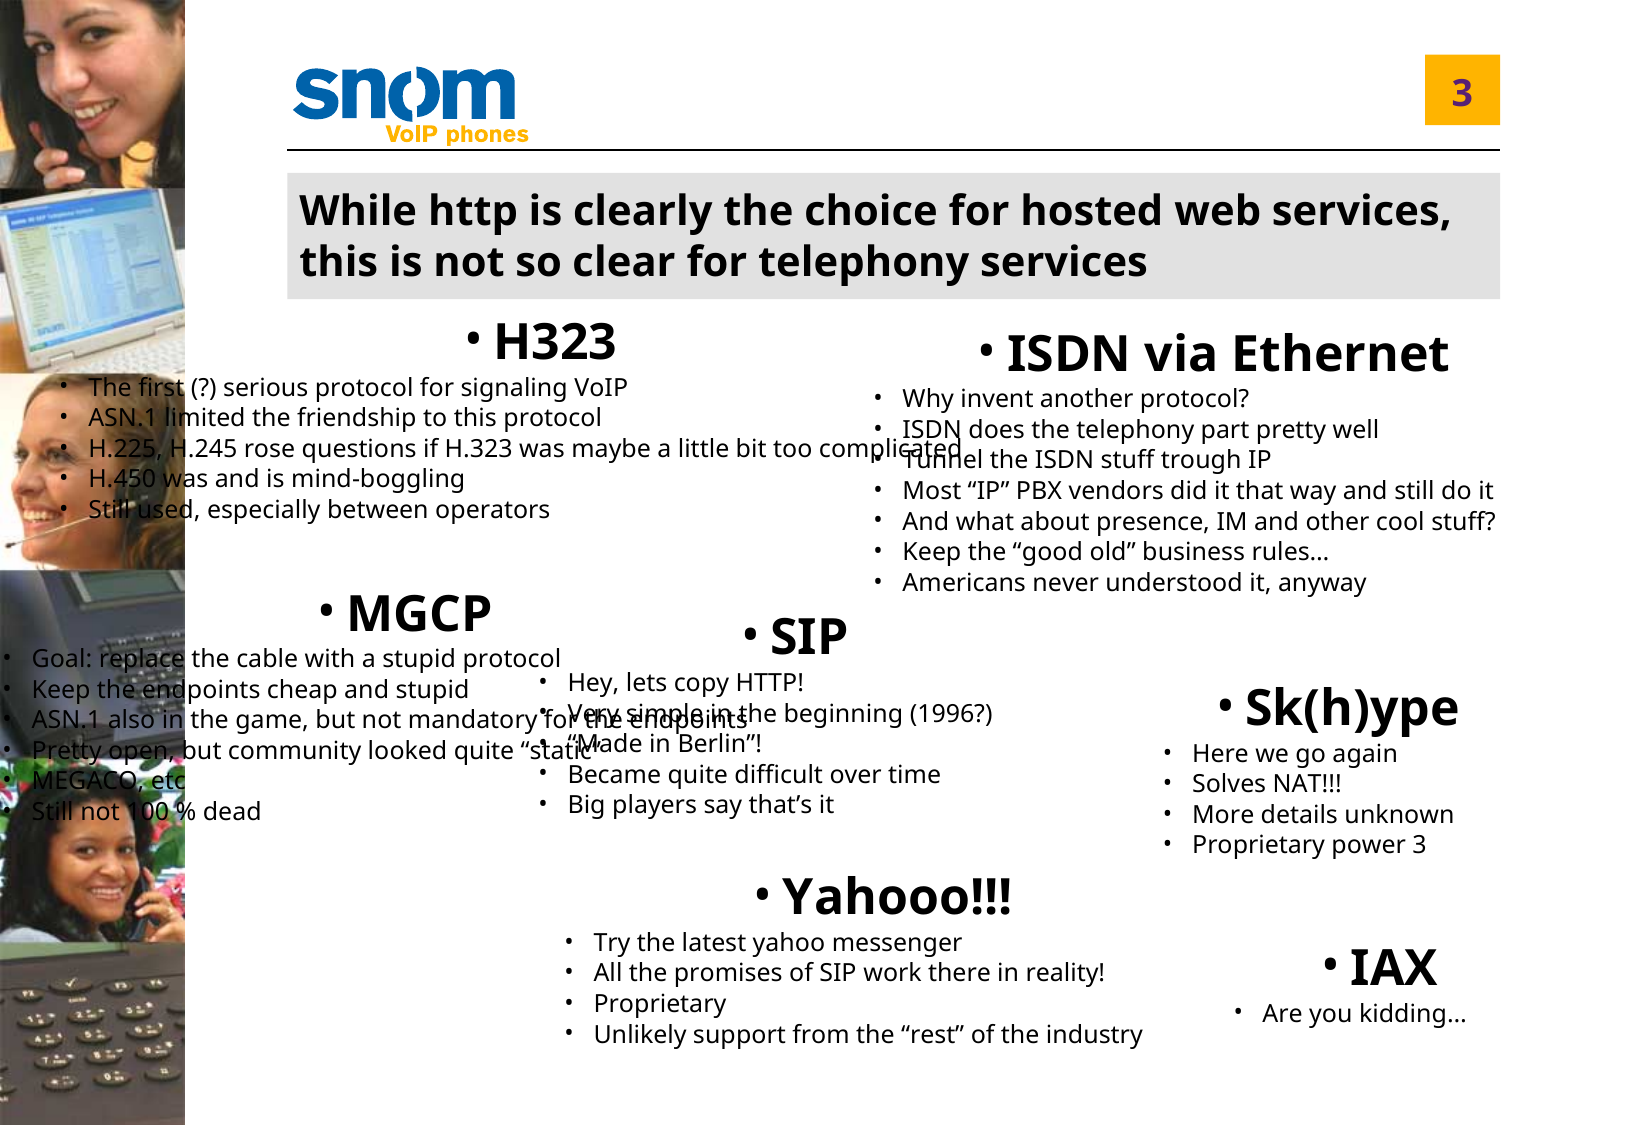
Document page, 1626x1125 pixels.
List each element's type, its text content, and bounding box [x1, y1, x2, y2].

text_box IAX Are you kidding… [1218, 928, 1541, 1037]
text_box Yahooo!!! Try the latest yahoo messenger All the promises of SIP work there in reality! Proprietary Unlikely support from the “rest” of the industry [549, 857, 1217, 1058]
text_box SIP Hey, lets copy HTTP! Very simple in the beginning (1996?) “Made in Berlin”! Became quite difficult over time Big players say that’s it [523, 597, 1067, 828]
picture [0, 0, 185, 574]
text_box MGCP Goal: replace the cable with a stupid protocol Keep the endpoints cheap and stupid ASN.1 also in the game, but not mandatory for the endpoints Pretty open, but community looked quite “static” MEGACO, etc Still not 100 % dead [0, 574, 823, 835]
text_box H323 The first (?) serious protocol for signaling VoIP ASN.1 limited the friendship to this protocol H.225, H.245 rose questions if H.323 was maybe a little bit too complicated H.450 was and is mind-boggling Still used, especially between operators [44, 302, 1038, 533]
text_box Sk(h)ype Here we go again Solves NAT!!! More details unknown Proprietary power 3 [1148, 668, 1529, 868]
picture [0, 835, 185, 1125]
title While http is clearly the choice for hosted web services, this is not so clear for telephony services [287, 172, 1501, 287]
text_box ISDN via Ethernet Why invent another protocol? ISDN does the telephony part pretty well Tunnel the ISDN stuff trough IP Most “IP” PBX vendors did it that way and still do it And what about presence, IM and other cool stuff? Keep the “good old” business rules… Americans never understood it, anyway [858, 314, 1570, 606]
